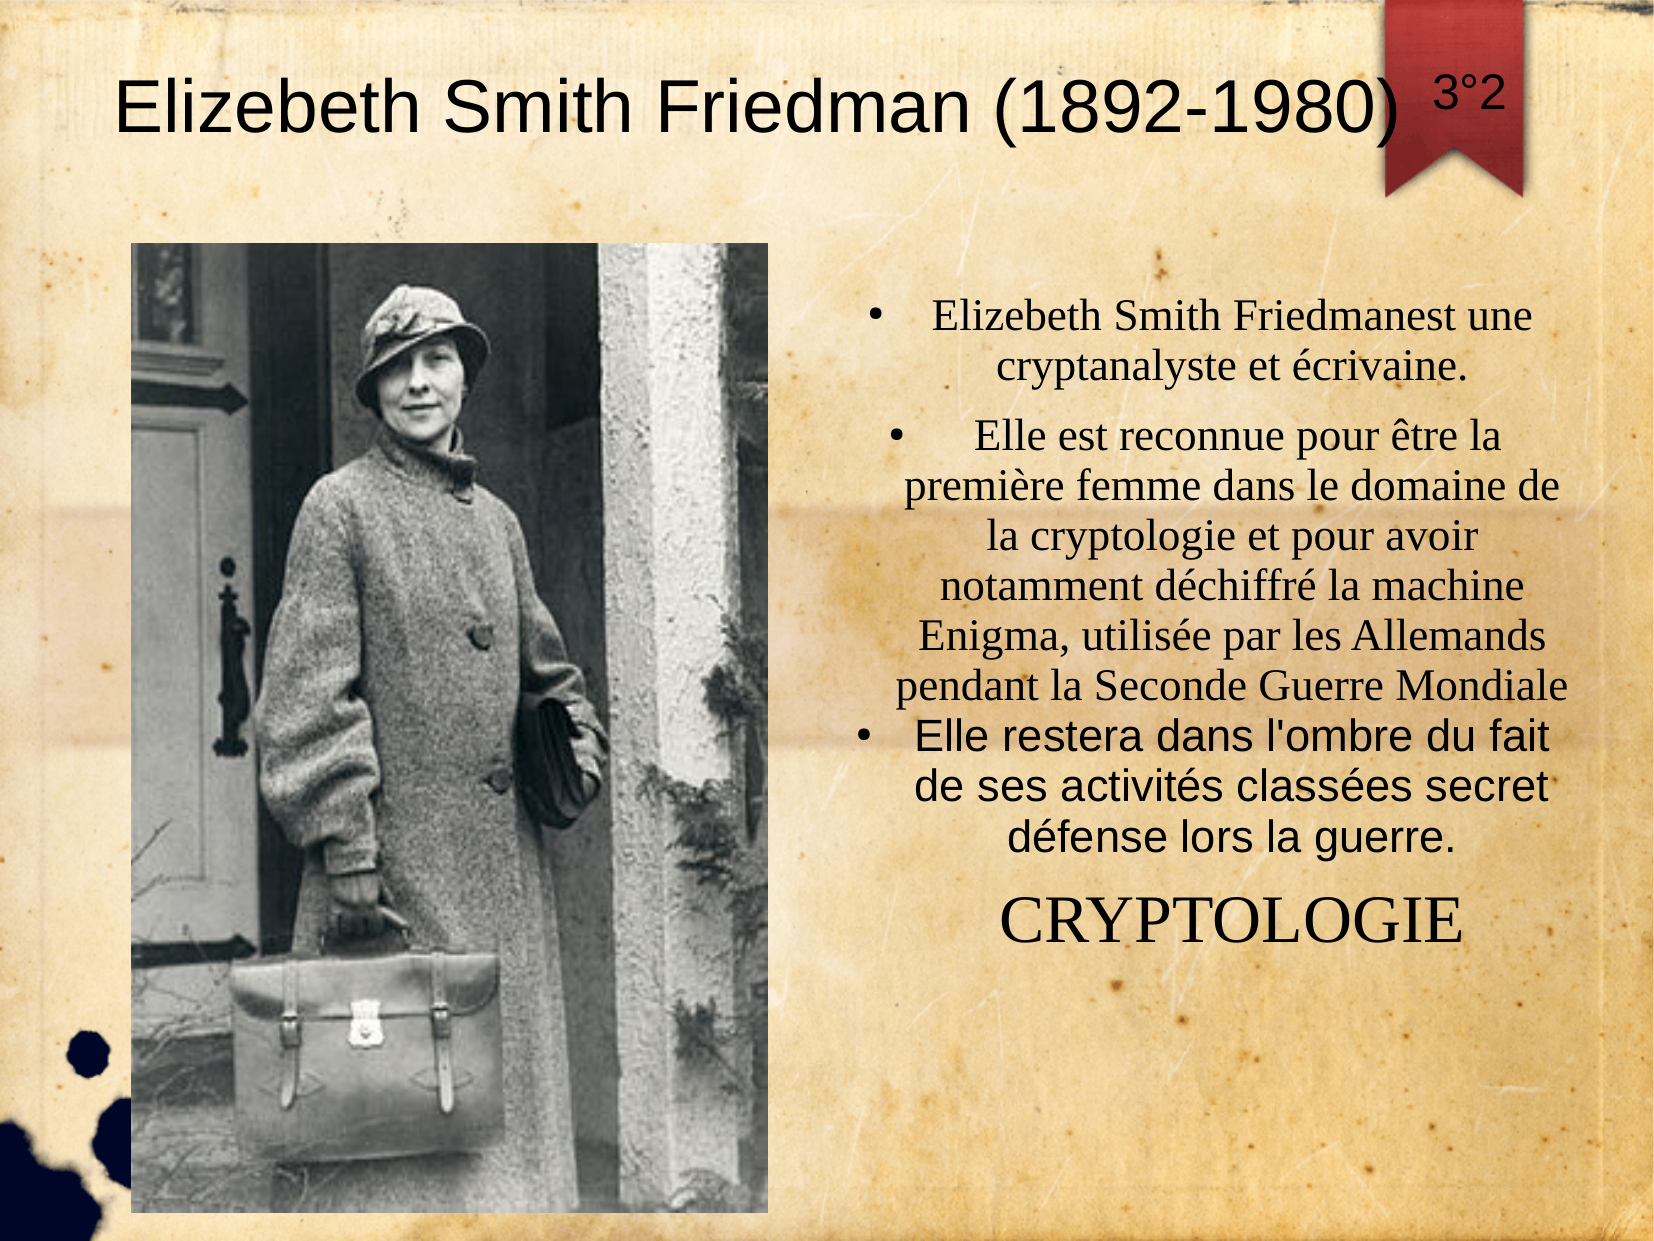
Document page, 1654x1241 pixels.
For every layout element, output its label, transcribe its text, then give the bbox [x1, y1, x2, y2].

text_box Elizebeth Smith Friedman (1892-1980) [98, 57, 1418, 189]
list Elizebeth Smith Friedmanest une cryptanalyste et écrivaine. Elle est reconnue pour être la première femme dans le domaine de la cryptologie et pour avoir notamment déchiffré la machine Enigma, utilisée par les Allemands pendant la Seconde Guerre Mondiale Elle restera dans l'ombre du fait de ses activités classées secret défense lors la guerre. CRYPTOLOGIE [845, 290, 1572, 1010]
text_box 3°2 [1417, 57, 1536, 142]
picture [0, 0, 1654, 1241]
